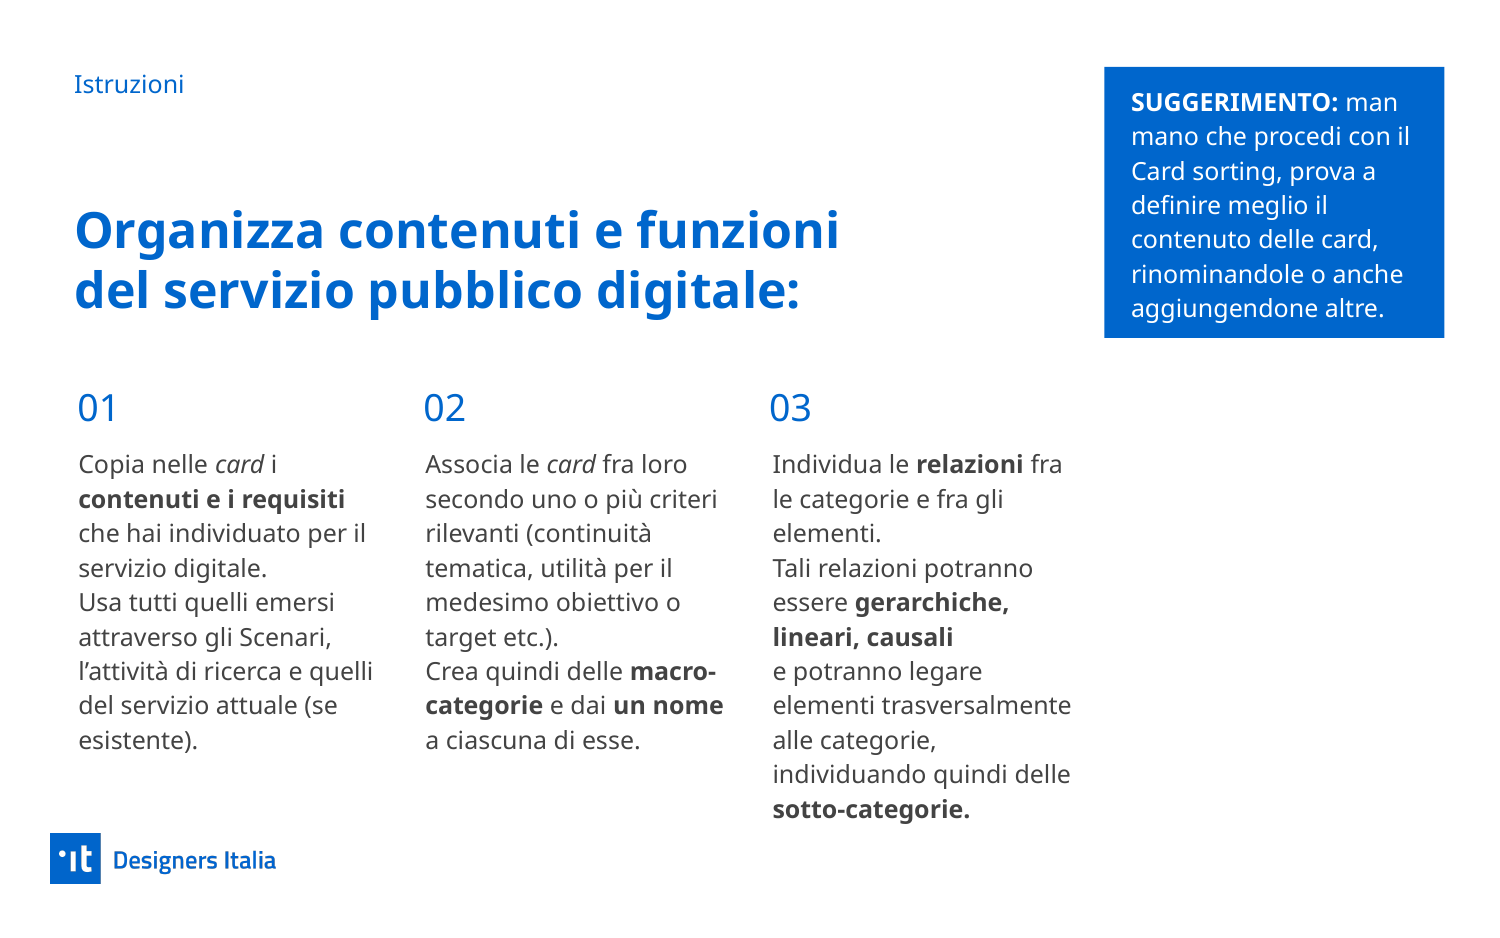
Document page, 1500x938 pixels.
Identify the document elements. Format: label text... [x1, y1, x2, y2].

text_box 02 [408, 383, 492, 430]
text_box Istruzioni [59, 58, 696, 110]
text_box Copia nelle card i contenuti e i requisiti che hai individuato per il servizio digitale. Usa tutti quelli emersi attraverso gli Scenari, l’attività di ricerca e quelli del servizio attuale (se esistente). [63, 429, 409, 636]
text_box Organizza contenuti e funzioni del servizio pubblico digitale: [59, 203, 864, 315]
picture [50, 833, 289, 884]
text_box 01 [62, 383, 146, 430]
text_box 03 [754, 383, 838, 430]
text_box SUGGERIMENTO: man mano che procedi con il Card sorting, prova a definire meglio il contenuto delle card, rinominandole o anche aggiungendone altre. [1104, 66, 1445, 338]
text_box Individua le relazioni fra le categorie e fra gli elementi. Tali relazioni potranno essere gerarchiche, lineari, causali e potranno legare elementi trasversalmente alle categorie, individuando quindi delle sotto-categorie. [757, 429, 1103, 741]
text_box Associa le card fra loro secondo uno o più criteri rilevanti (continuità tematica, utilità per il medesimo obiettivo o target etc.). Crea quindi delle macro-categorie e dai un nome a ciascuna di esse. [410, 429, 751, 773]
